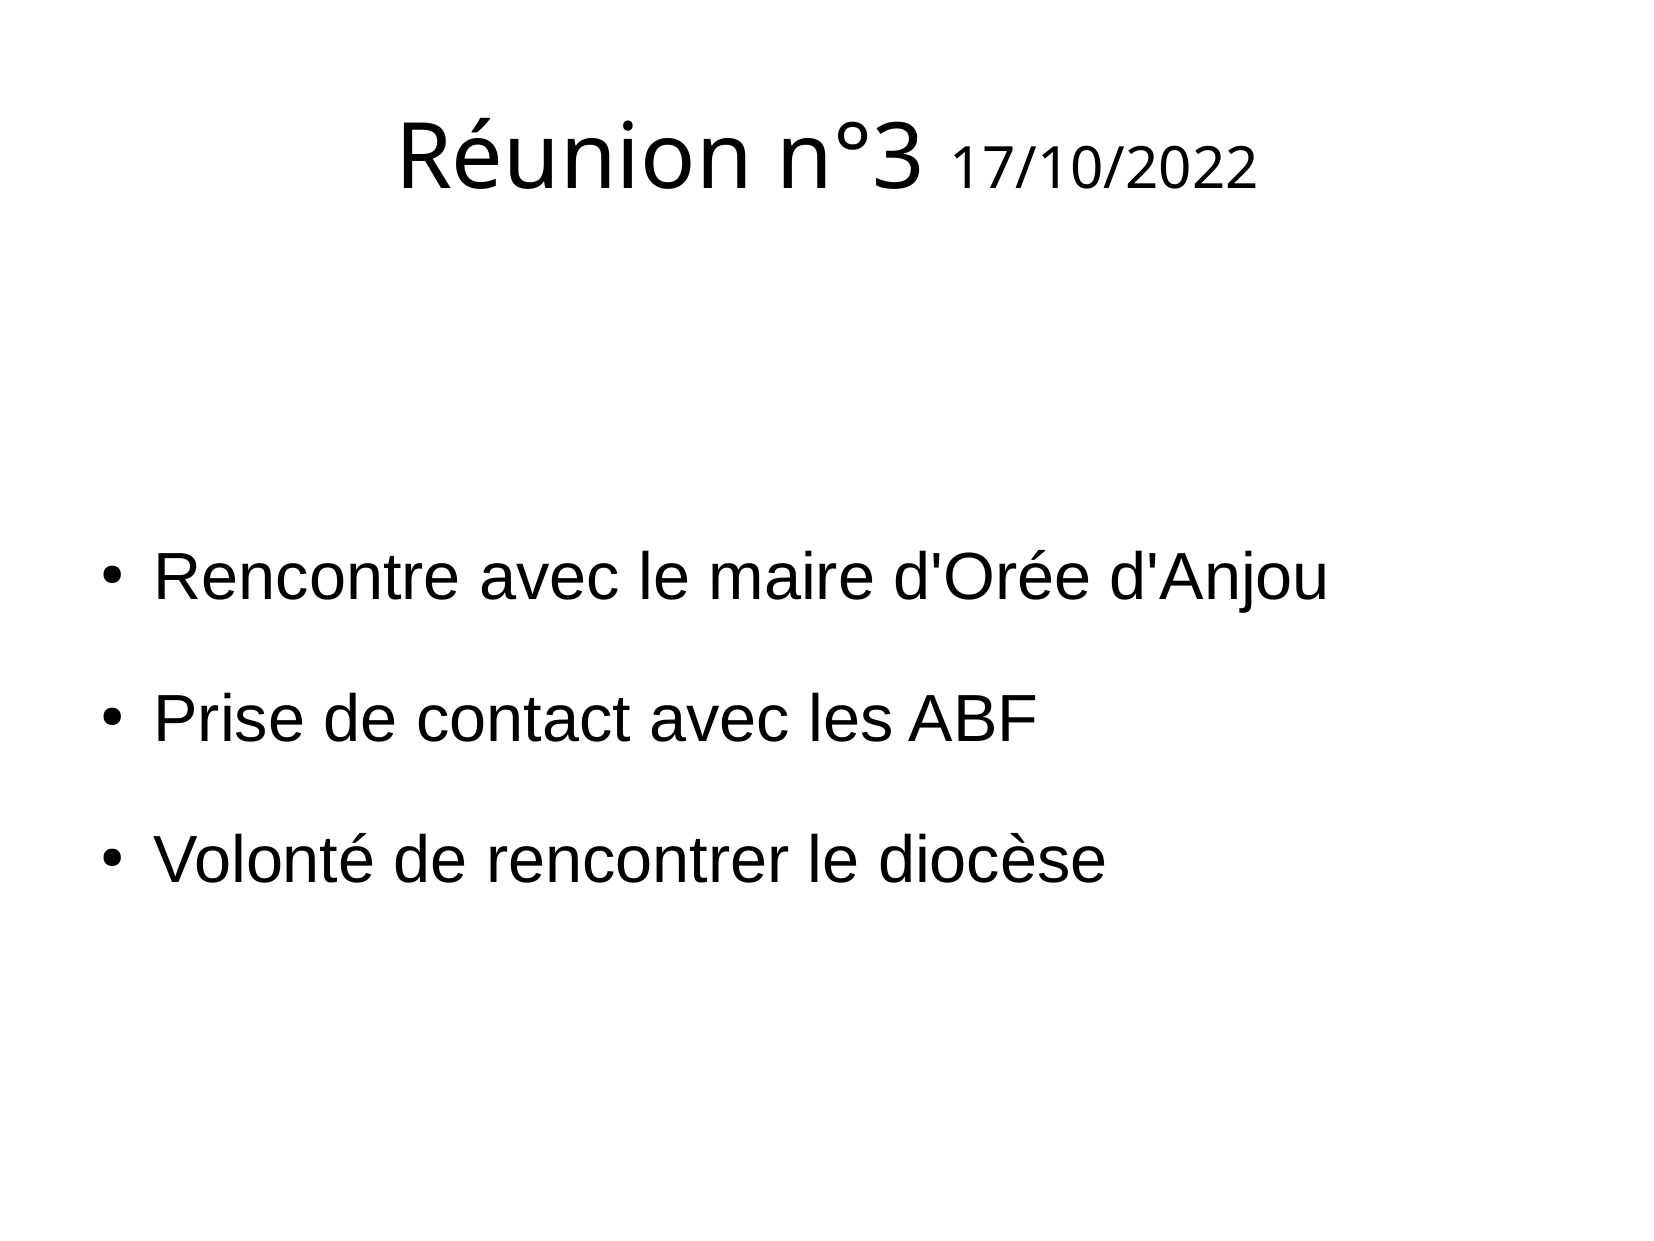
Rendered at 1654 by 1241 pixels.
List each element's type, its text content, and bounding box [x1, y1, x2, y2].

list Rencontre avec le maire d'Orée d'Anjou Prise de contact avec les ABF Volonté de rencontrer le diocèse [82, 290, 1571, 1109]
title Réunion n°3 17/10/2022 [82, 49, 1571, 257]
